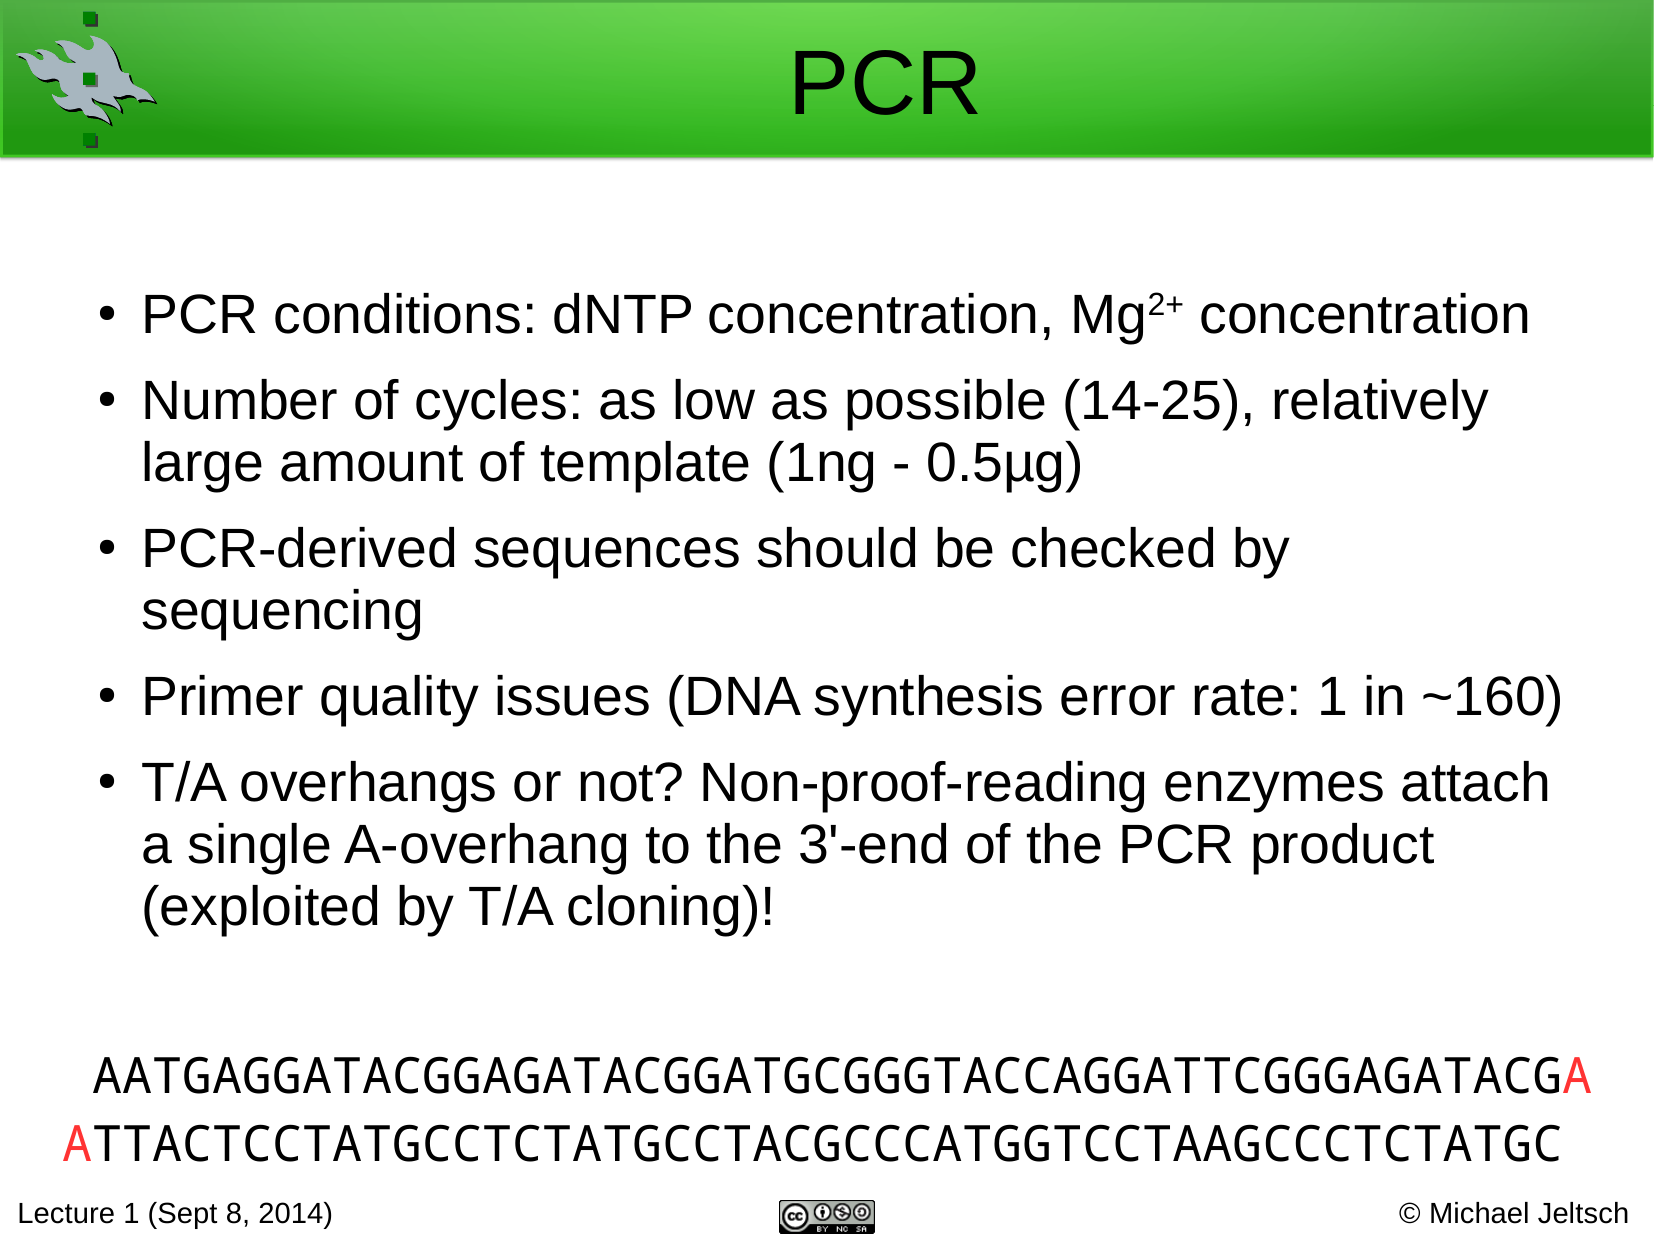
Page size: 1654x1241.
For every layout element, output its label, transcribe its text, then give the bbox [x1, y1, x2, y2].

text_box TAATGAGGATACGGAGATACGGATGCGGGTACCAGGATTCGGGAGATACGA ATTACTCCTATGCCTCTATGCCTACGCCCATGGTCCTAAGCCCTCTATGC [47, 964, 1630, 1149]
title PCR [200, 11, 1571, 154]
list PCR conditions: dNTP concentration, Mg2+ concentration Number of cycles: as low as possible (14-25), relatively large amount of template (1ng - 0.5µg) PCR-derived sequences should be checked by sequencing Primer quality issues (DNA synthesis error rate: 1 in ~160) T/A overhangs or not? Non-proof-reading enzymes attach a single A-overhang to the 3'-end of the PCR product (exploited by T/A cloning)! [82, 283, 1571, 964]
picture [779, 1200, 875, 1234]
